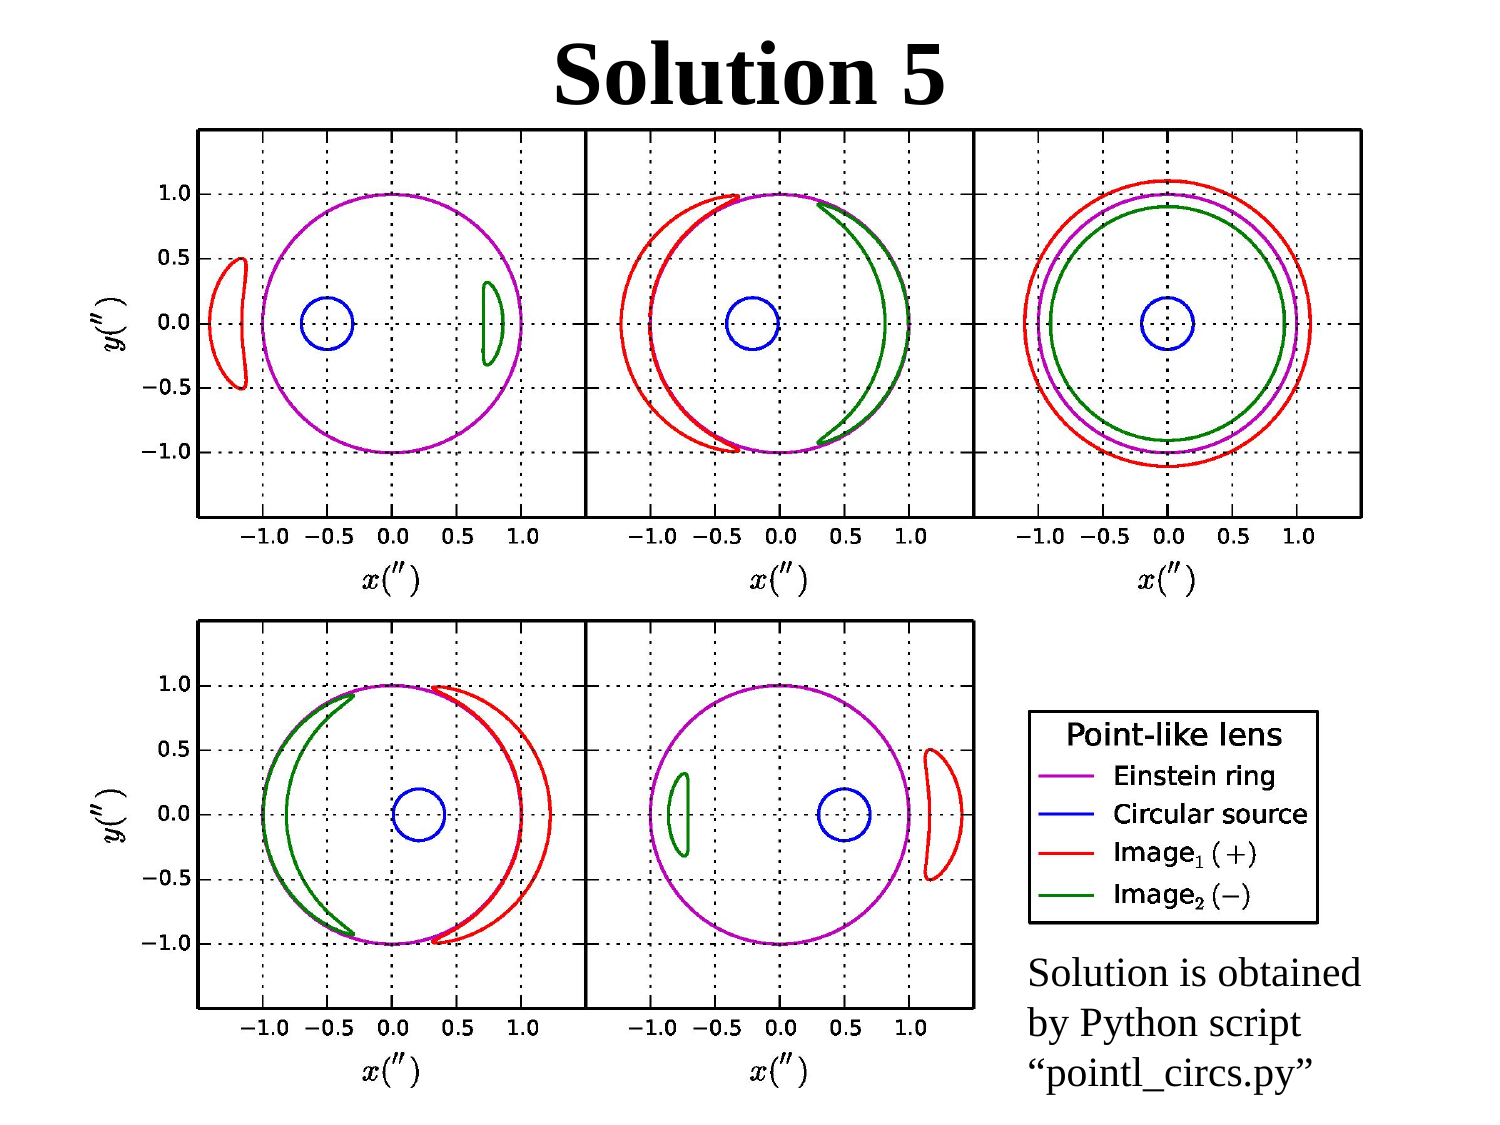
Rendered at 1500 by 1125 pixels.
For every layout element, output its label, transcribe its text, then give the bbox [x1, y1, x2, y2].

text_box Solution is obtained by Python script “pointl_circs.py” [1012, 937, 1388, 1100]
picture [90, 128, 1363, 1088]
title Solution 5 [75, 15, 1426, 121]
